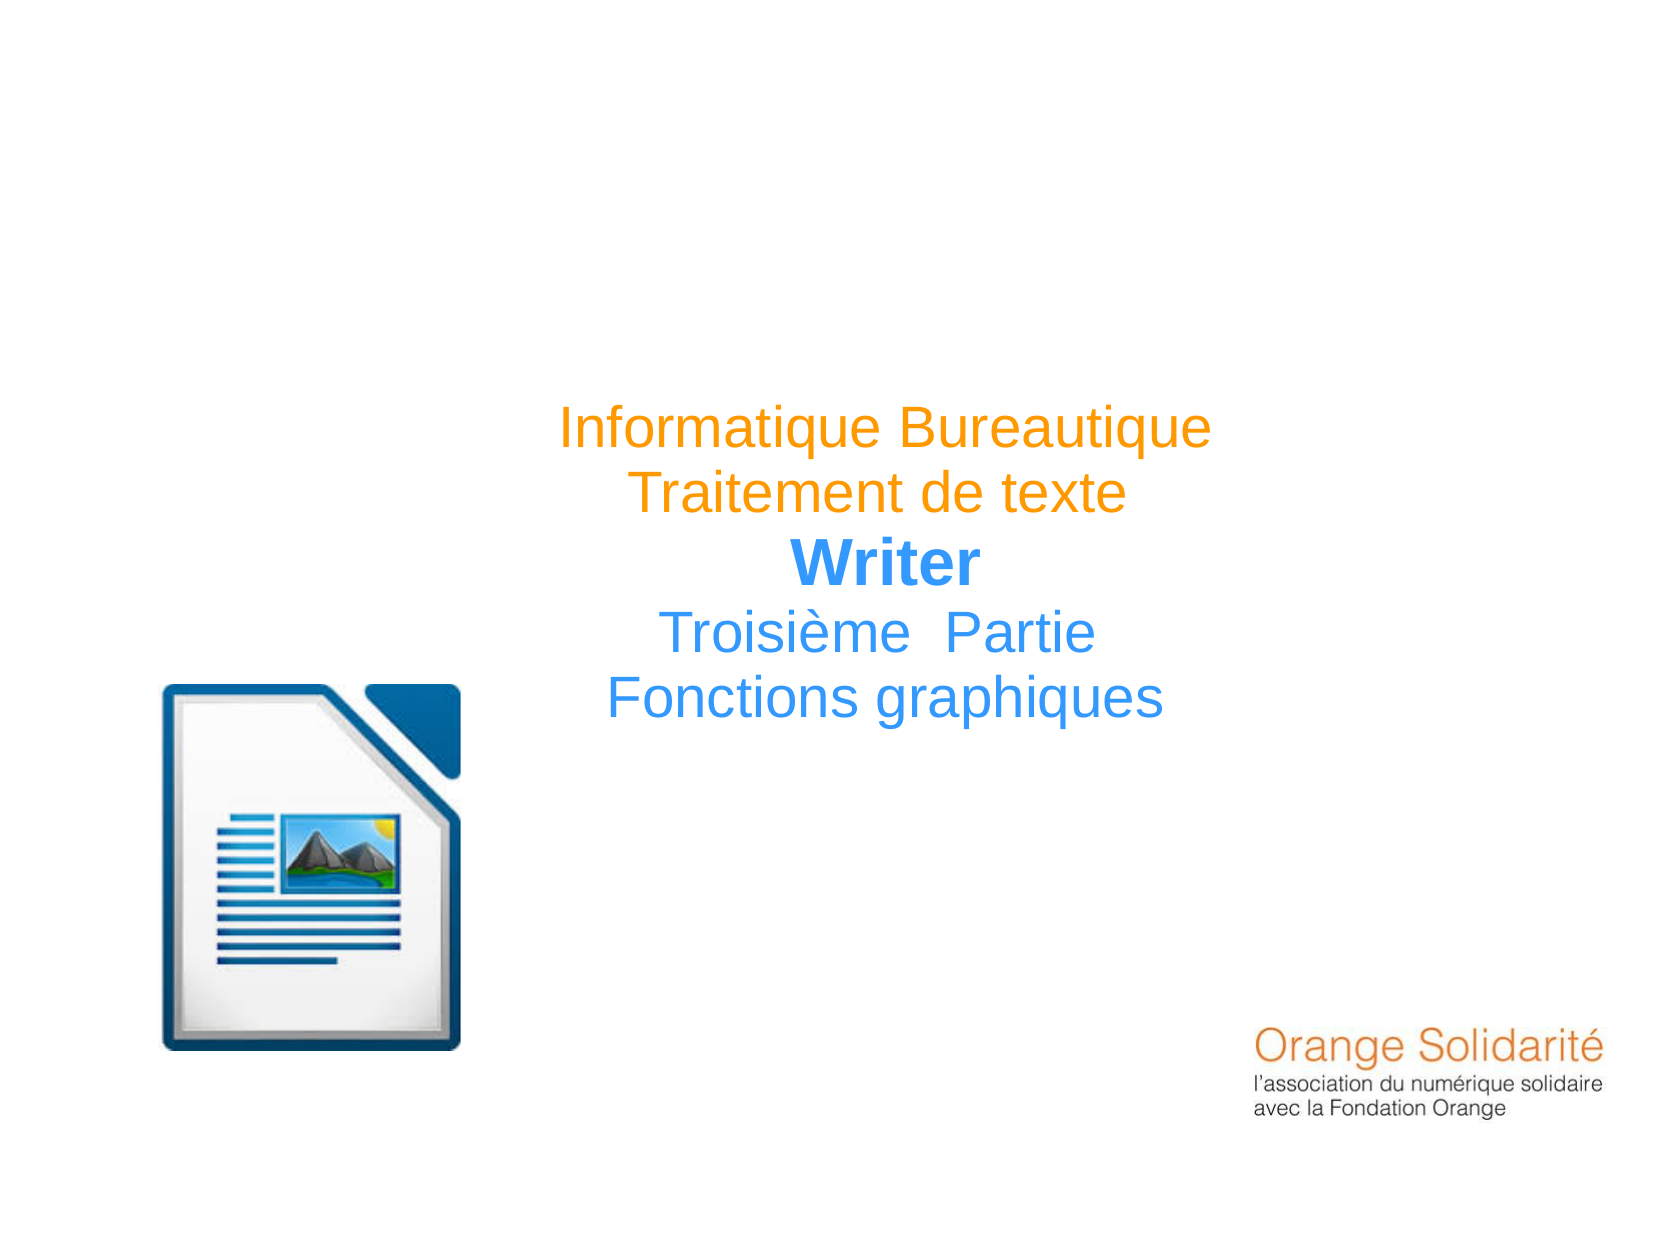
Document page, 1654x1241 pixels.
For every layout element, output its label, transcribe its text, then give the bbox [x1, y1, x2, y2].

picture [130, 684, 497, 1052]
picture [1254, 1027, 1607, 1126]
text_box Informatique Bureautique Traitement de texte Writer Troisième Partie Fonctions graphiques [543, 387, 1290, 811]
